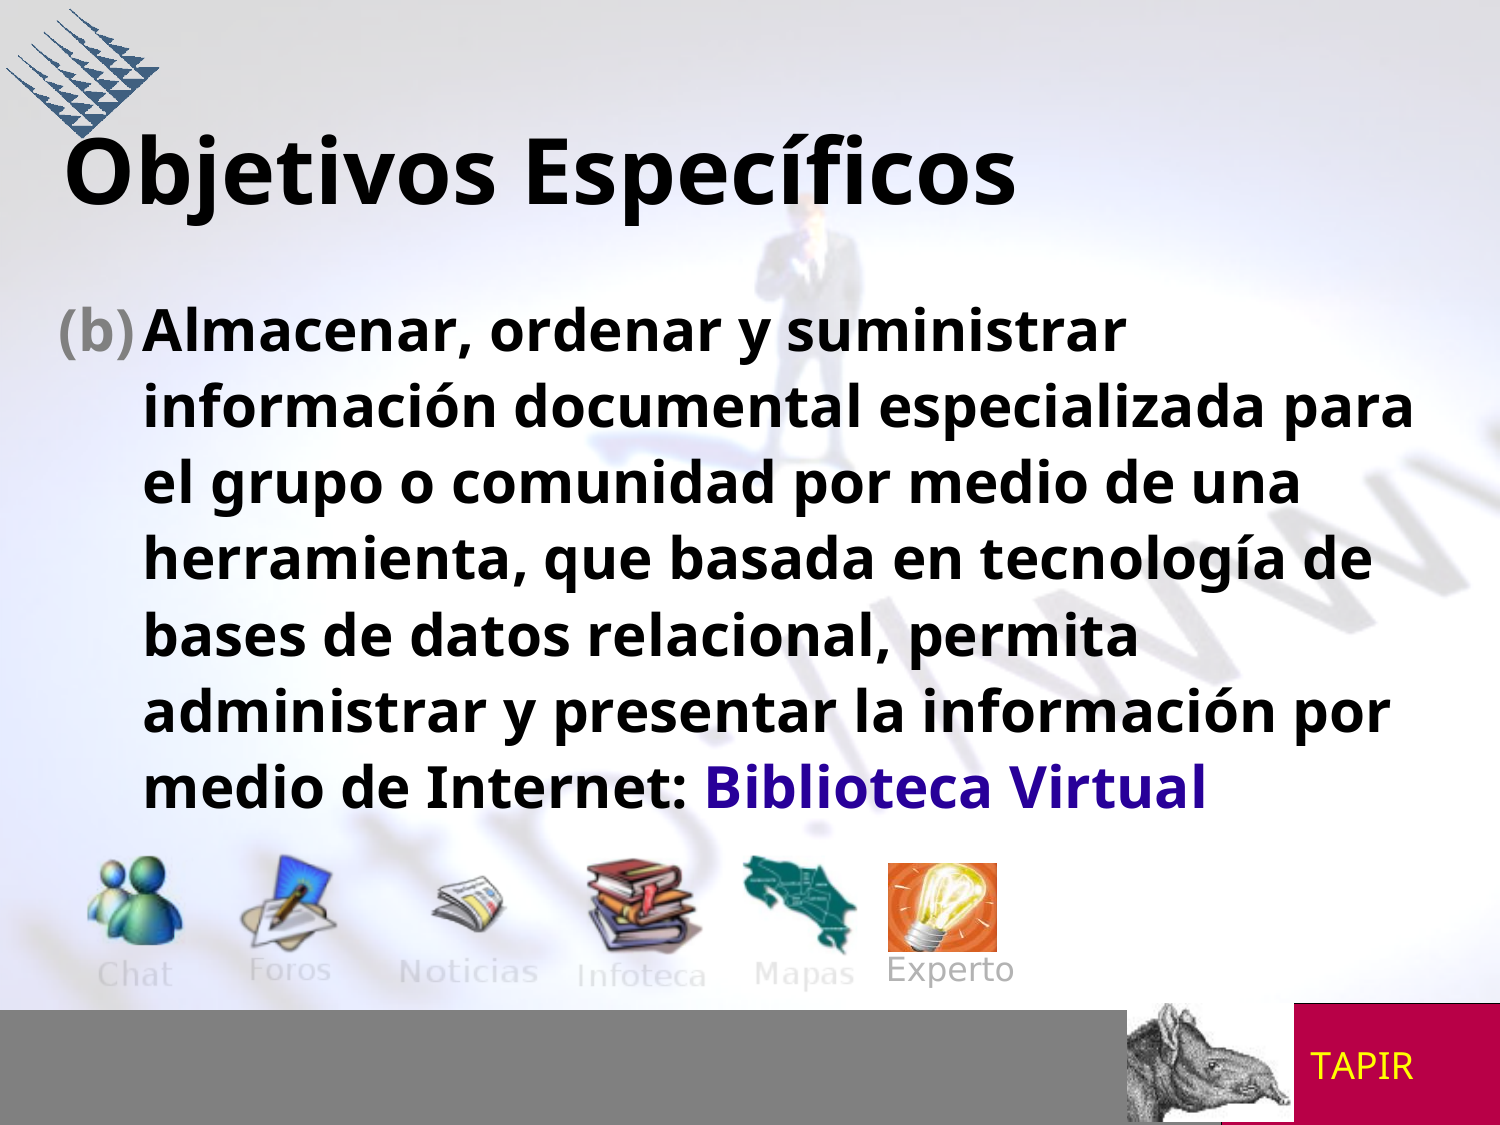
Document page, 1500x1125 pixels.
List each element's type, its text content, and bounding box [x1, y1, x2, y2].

picture [382, 851, 553, 1004]
list Almacenar, ordenar y suministrar información documental especializada para el grupo o comunidad por medio de una herramienta, que basada en tecnología de bases de datos relacional, permita administrar y presentar la información por medio de Internet: Biblioteca Virtual [59, 290, 1460, 1034]
title Objetivos Específicos [62, 45, 1463, 293]
picture [726, 850, 879, 1002]
picture [888, 863, 997, 952]
picture [564, 851, 719, 1000]
picture [59, 840, 361, 1003]
picture [0, 0, 163, 144]
picture [1127, 1003, 1294, 1123]
text_box TAPIR [1221, 1003, 1500, 1125]
text_box Experto [885, 951, 1034, 991]
